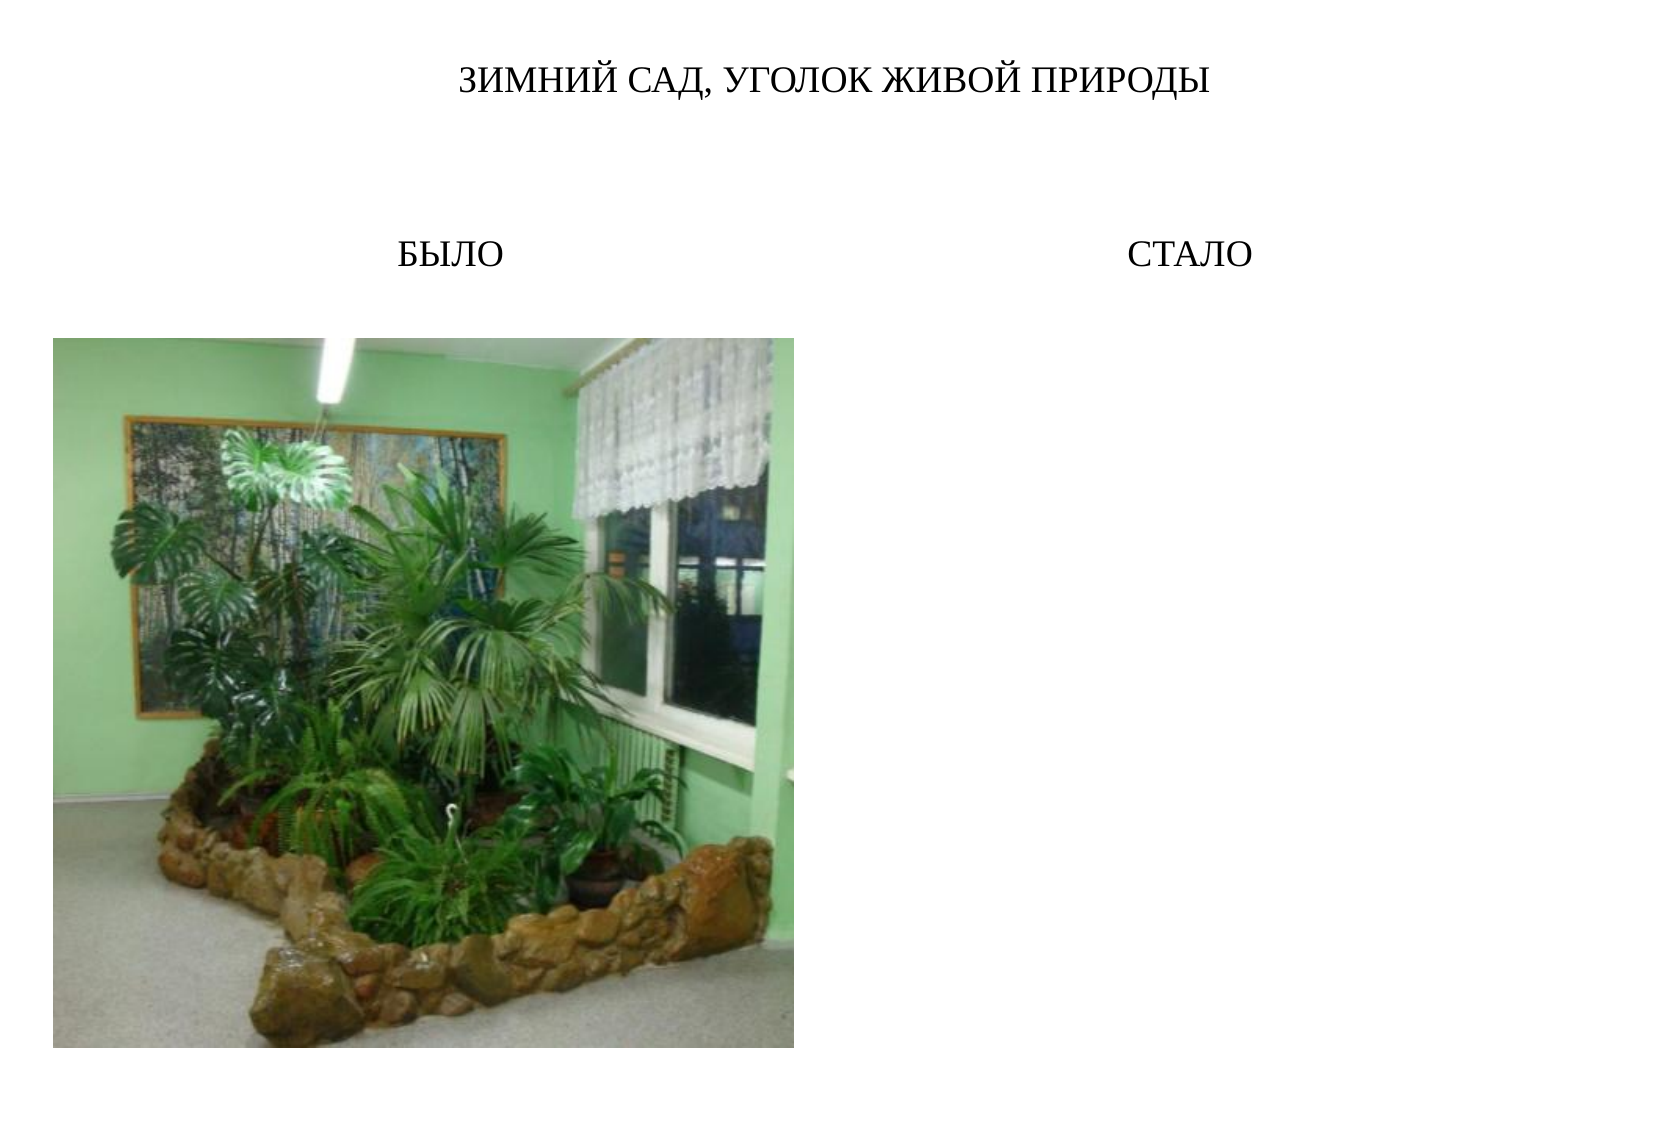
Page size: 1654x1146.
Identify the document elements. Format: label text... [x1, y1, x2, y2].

text_box СТАЛО [1096, 221, 1284, 281]
text_box БЫЛО [382, 221, 519, 281]
text_box ЗИМНИЙ САД, УГОЛОК ЖИВОЙ ПРИРОДЫ [205, 45, 1464, 110]
picture [53, 338, 794, 1048]
